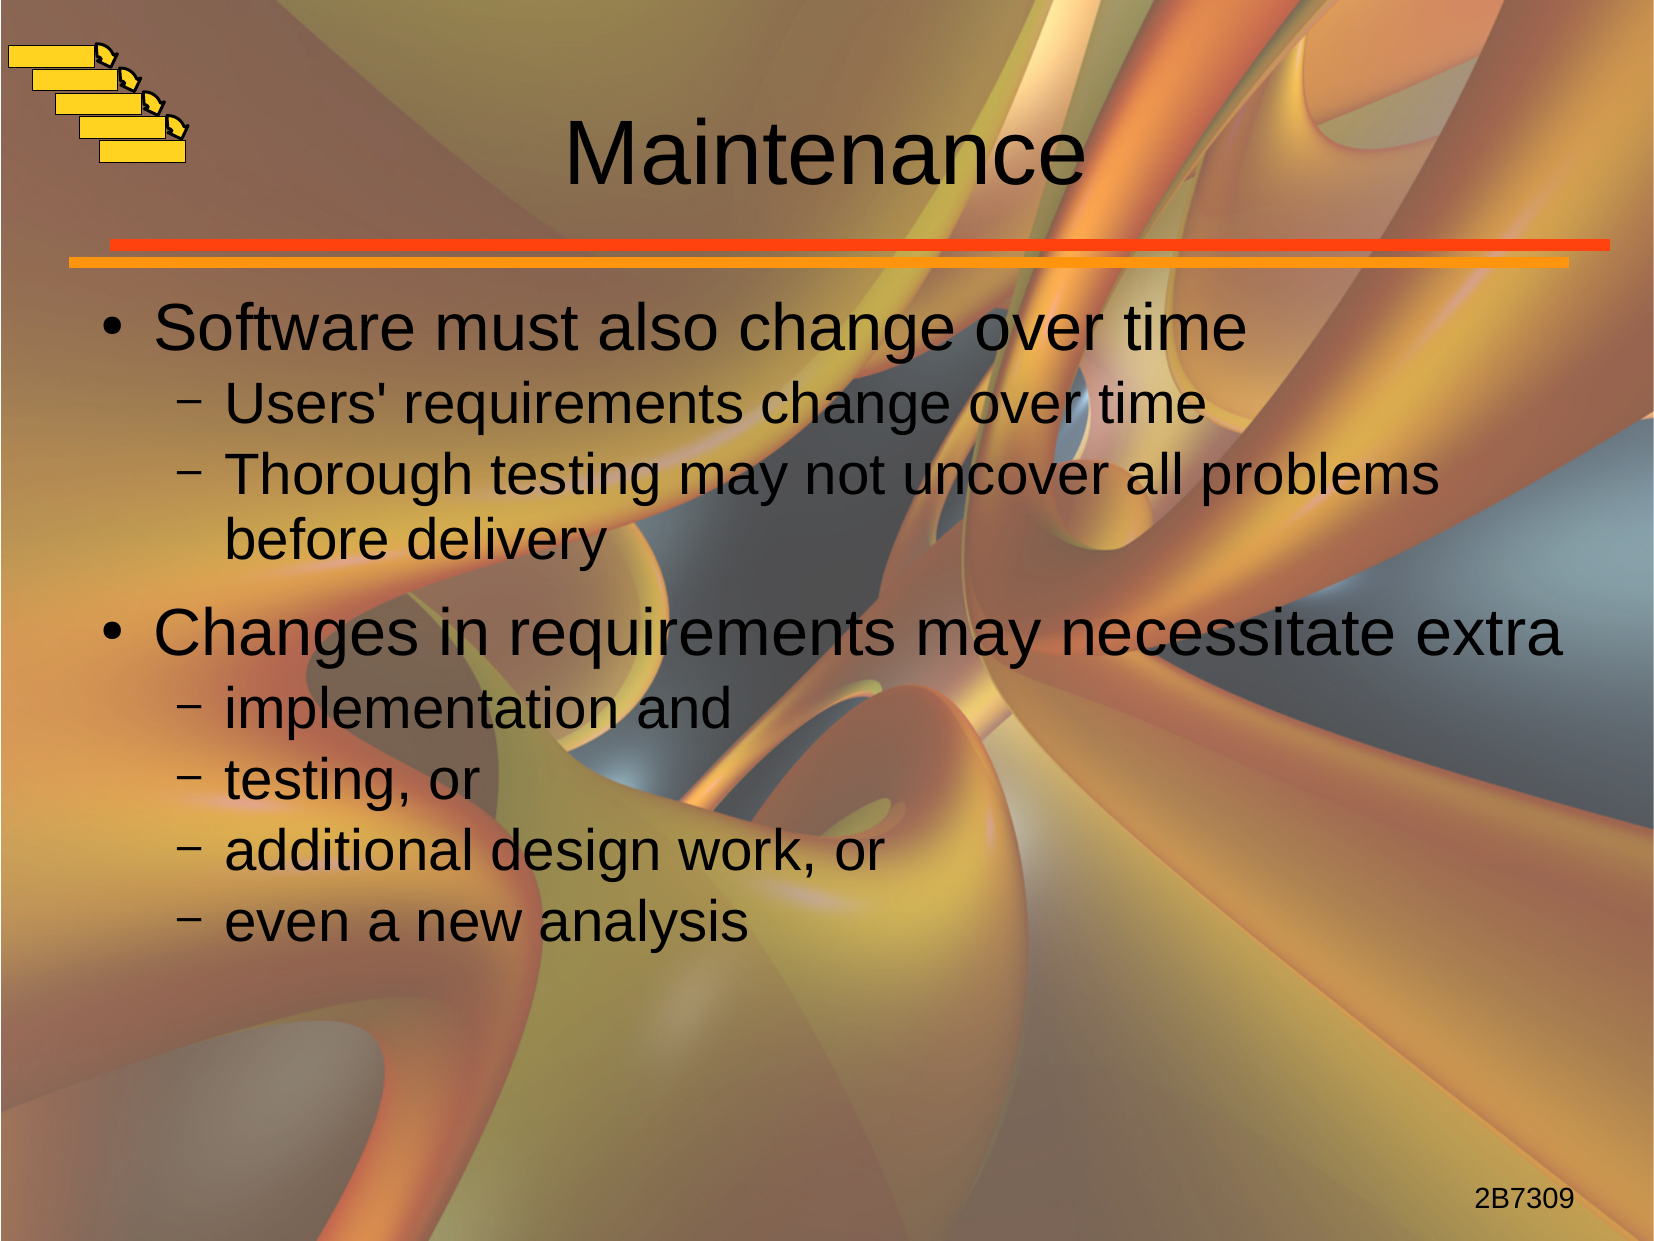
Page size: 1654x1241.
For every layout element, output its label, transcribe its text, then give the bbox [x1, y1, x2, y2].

text_box [79, 91, 189, 163]
text_box [55, 93, 142, 115]
text_box [96, 43, 118, 68]
text_box [32, 69, 118, 91]
text_box [119, 68, 141, 92]
title Maintenance [82, 56, 1571, 250]
text_box [8, 45, 95, 68]
list Software must also change over time Users' requirements change over time Thorough testing may not uncover all problems before delivery Changes in requirements may necessitate extra implementation and testing, or additional design work, or even a new analysis [82, 290, 1571, 1094]
